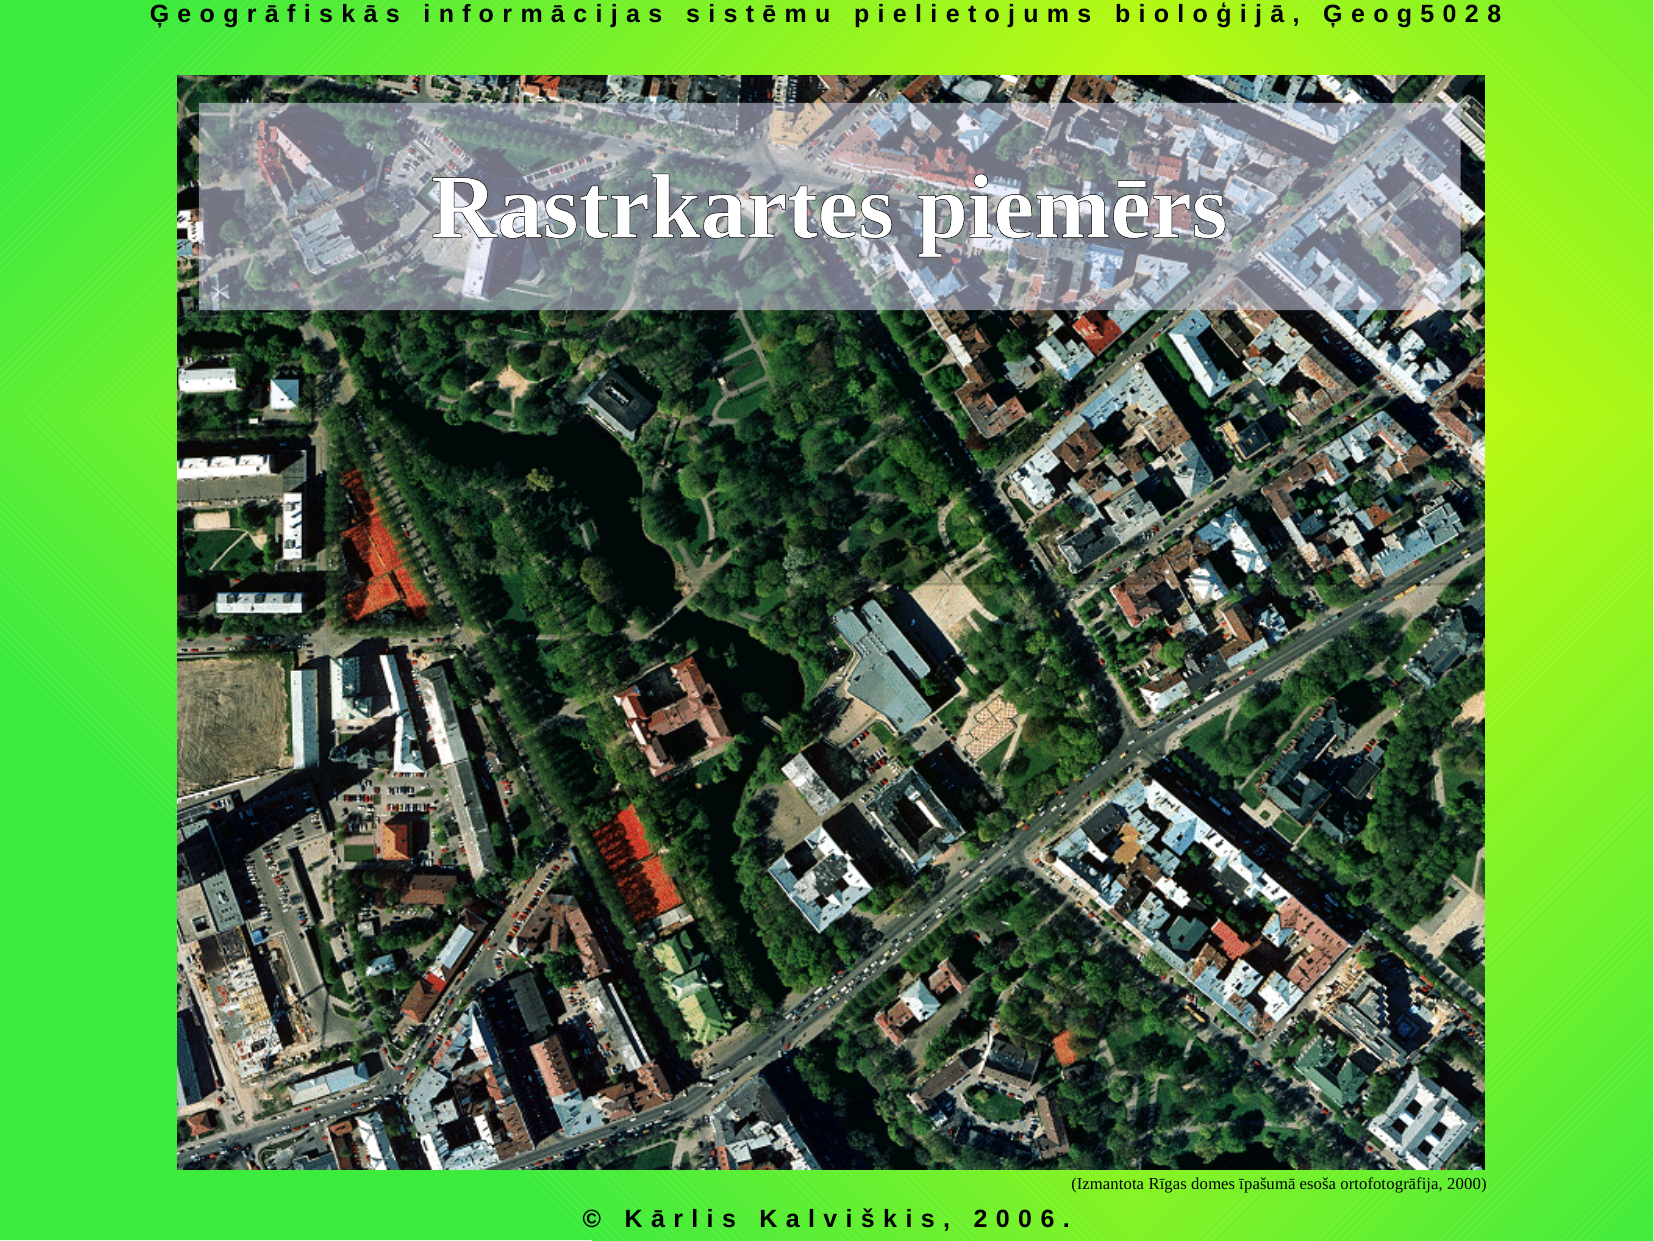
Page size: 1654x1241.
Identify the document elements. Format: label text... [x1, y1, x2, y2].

picture [177, 75, 1485, 1170]
title Rastrkartes piemērs [198, 102, 1461, 311]
text_box (Izmantota Rīgas domes īpašumā esoša ortofotogrāfija, 2000) [1071, 1174, 1484, 1194]
